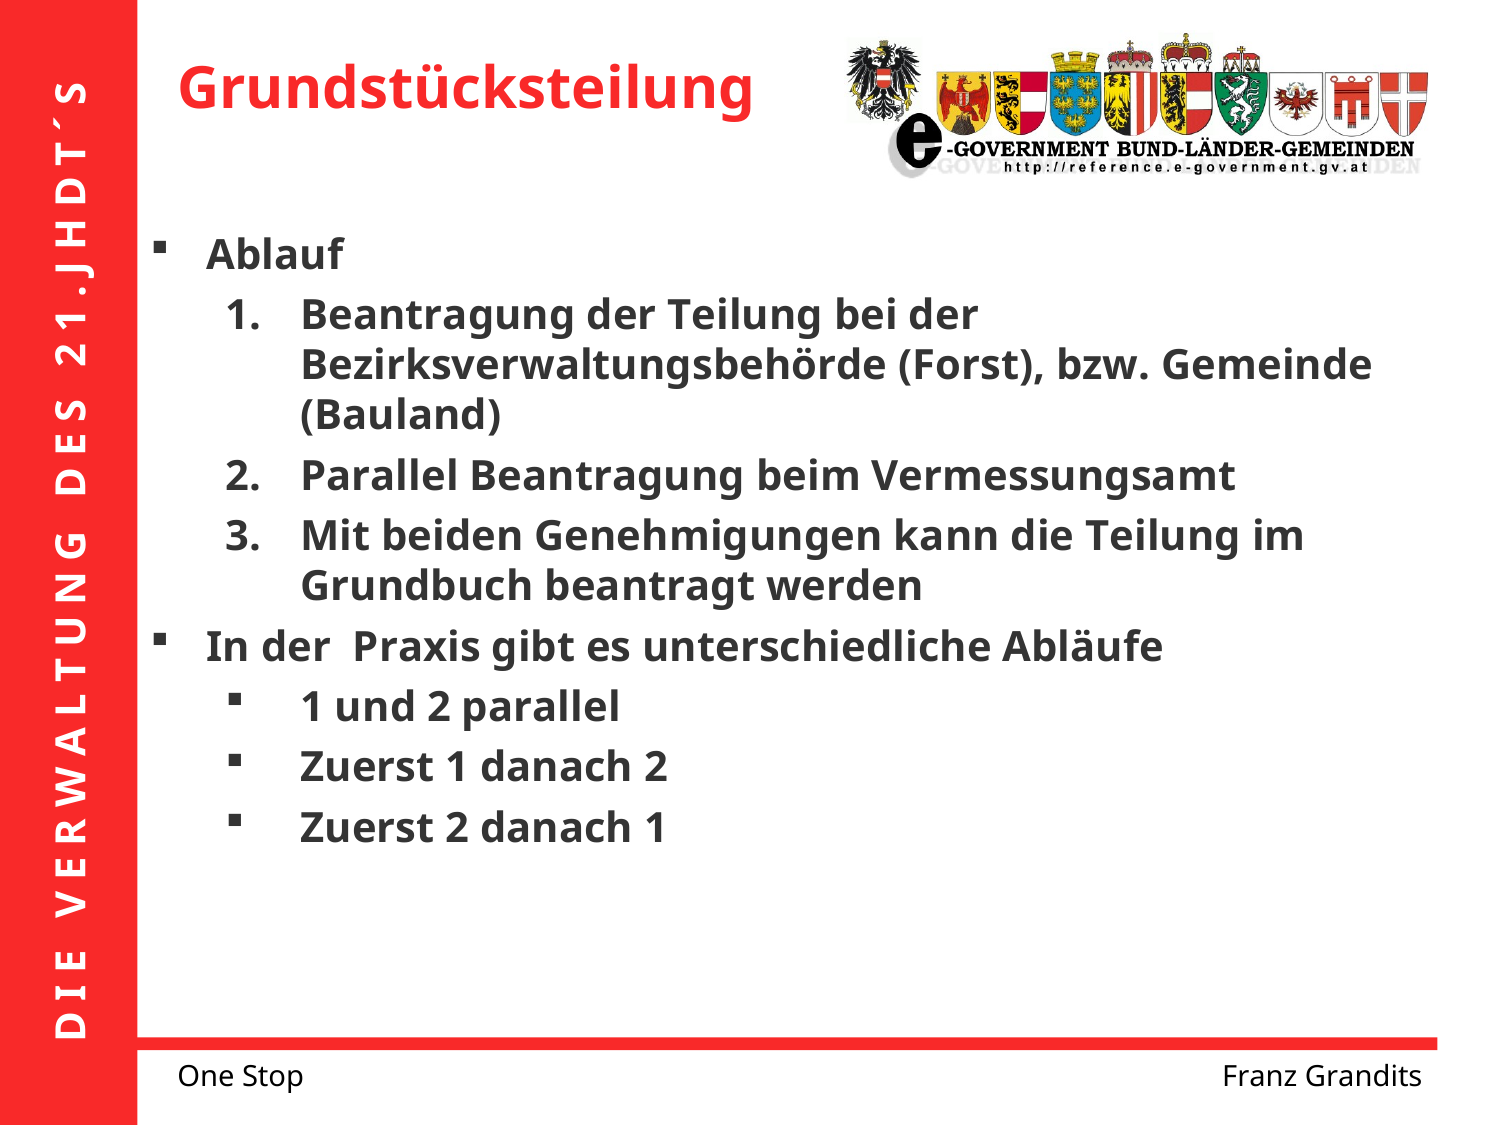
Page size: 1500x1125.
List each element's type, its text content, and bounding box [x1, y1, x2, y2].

text_box Grundstücksteilung [162, 42, 826, 197]
text_box Ablauf Beantragung der Teilung bei der Bezirksverwaltungsbehörde (Forst), bzw. Gemeinde (Bauland) Parallel Beantragung beim Vermessungsamt Mit beiden Genehmigungen kann die Teilung im Grundbuch beantragt werden In der Praxis gibt es unterschiedliche Abläufe 1 und 2 parallel Zuerst 1 danach 2 Zuerst 2 danach 1 [135, 220, 1411, 1059]
picture [844, 30, 1429, 181]
text_box Franz Grandits [1187, 1050, 1438, 1125]
text_box One Stop [162, 1059, 680, 1125]
